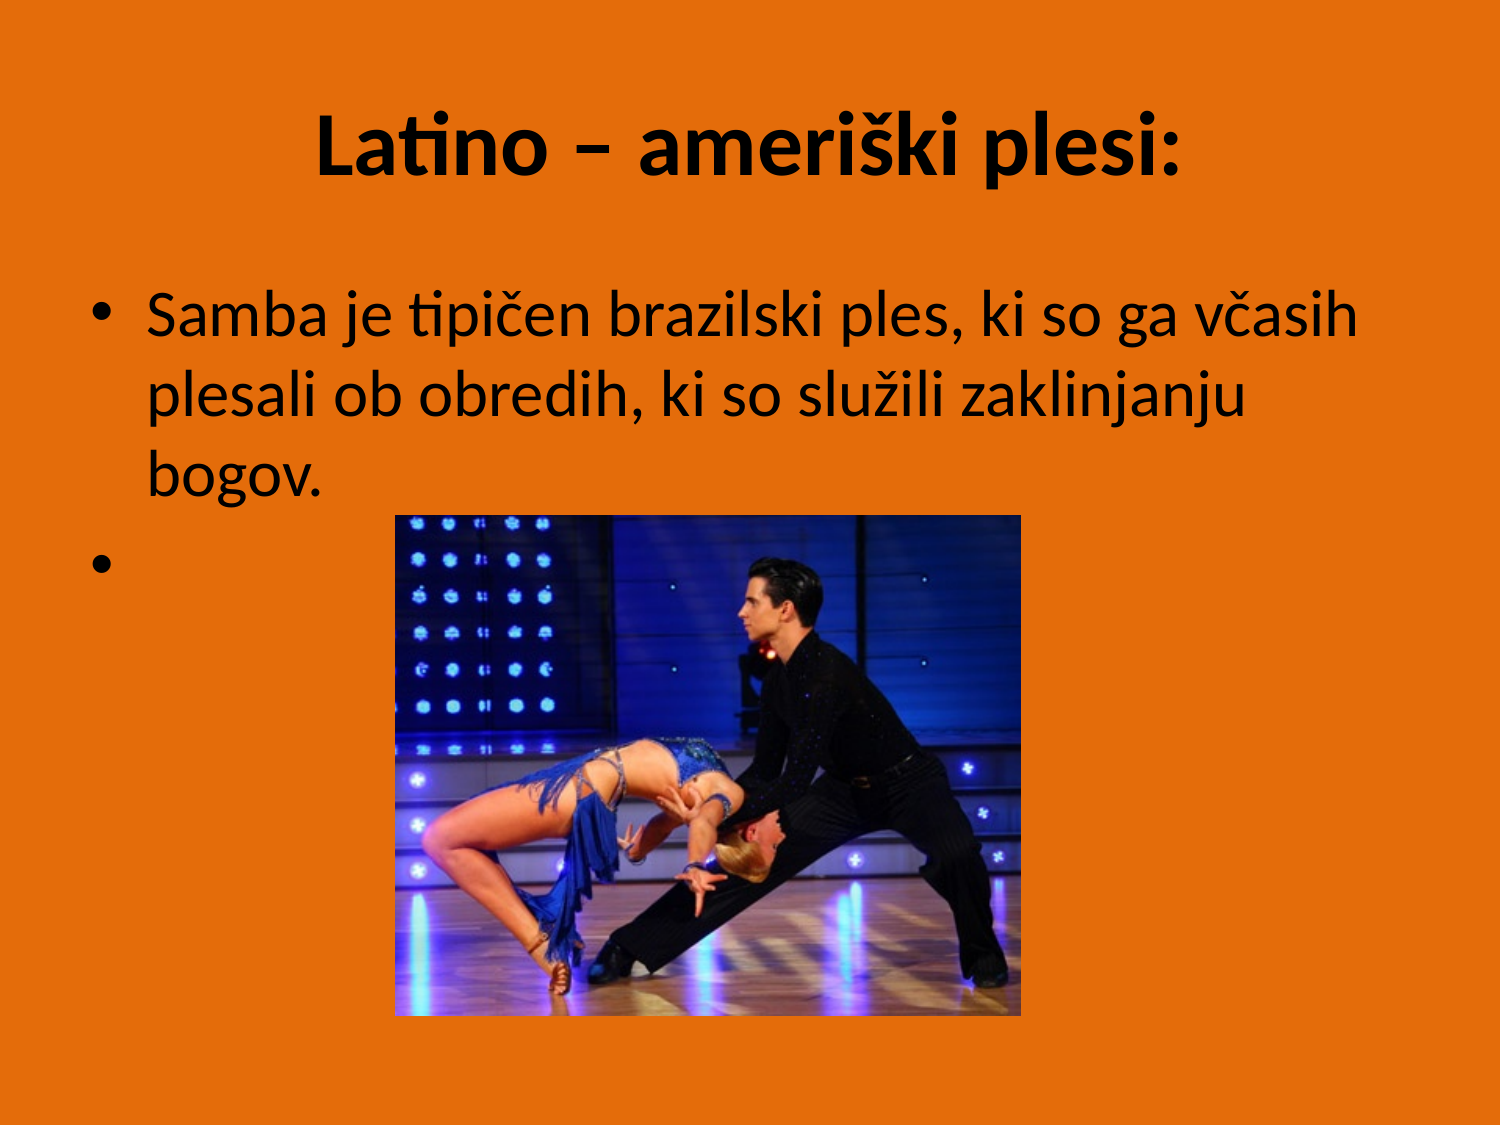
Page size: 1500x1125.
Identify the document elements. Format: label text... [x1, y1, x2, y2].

list Samba je tipičen brazilski ples, ki so ga včasih plesali ob obredih, ki so služili zaklinjanju bogov. [75, 262, 1425, 1005]
picture [395, 515, 1021, 1016]
title Latino – ameriški plesi: [75, 45, 1425, 233]
